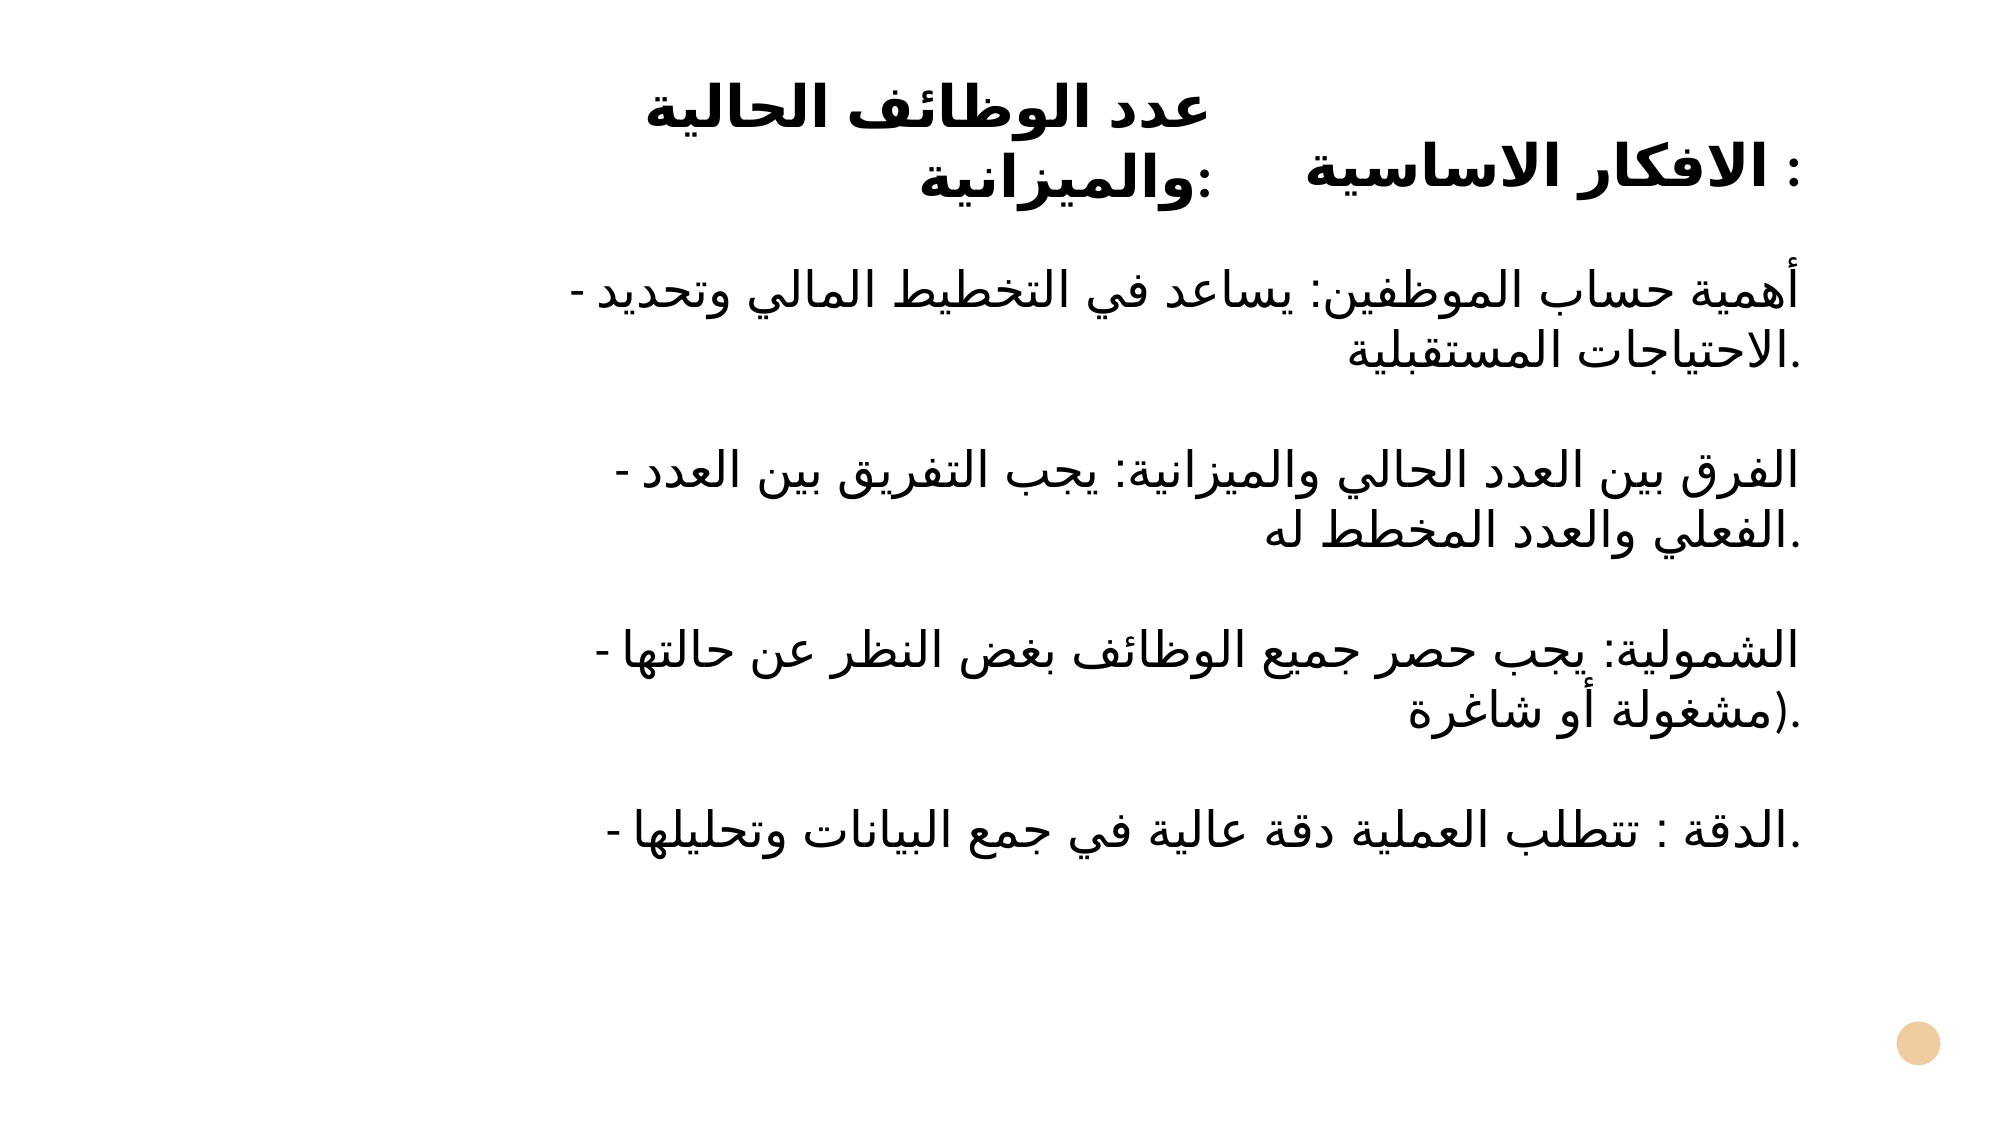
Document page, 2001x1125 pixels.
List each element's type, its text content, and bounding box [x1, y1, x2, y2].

text_box الافكار الاساسية : - أهمية حساب الموظفين: يساعد في التخطيط المالي وتحديد الاحتياجات المستقبلية. - الفرق بين العدد الحالي والميزانية: يجب التفريق بين العدد الفعلي والعدد المخطط له. - الشمولية: يجب حصر جميع الوظائف بغض النظر عن حالتها مشغولة أو شاغرة). - الدقة : تتطلب العملية دقة عالية في جمع البيانات وتحليلها. [554, 120, 1821, 873]
text_box عدد الوظائف الحالية والميزانية: [629, 61, 1353, 148]
